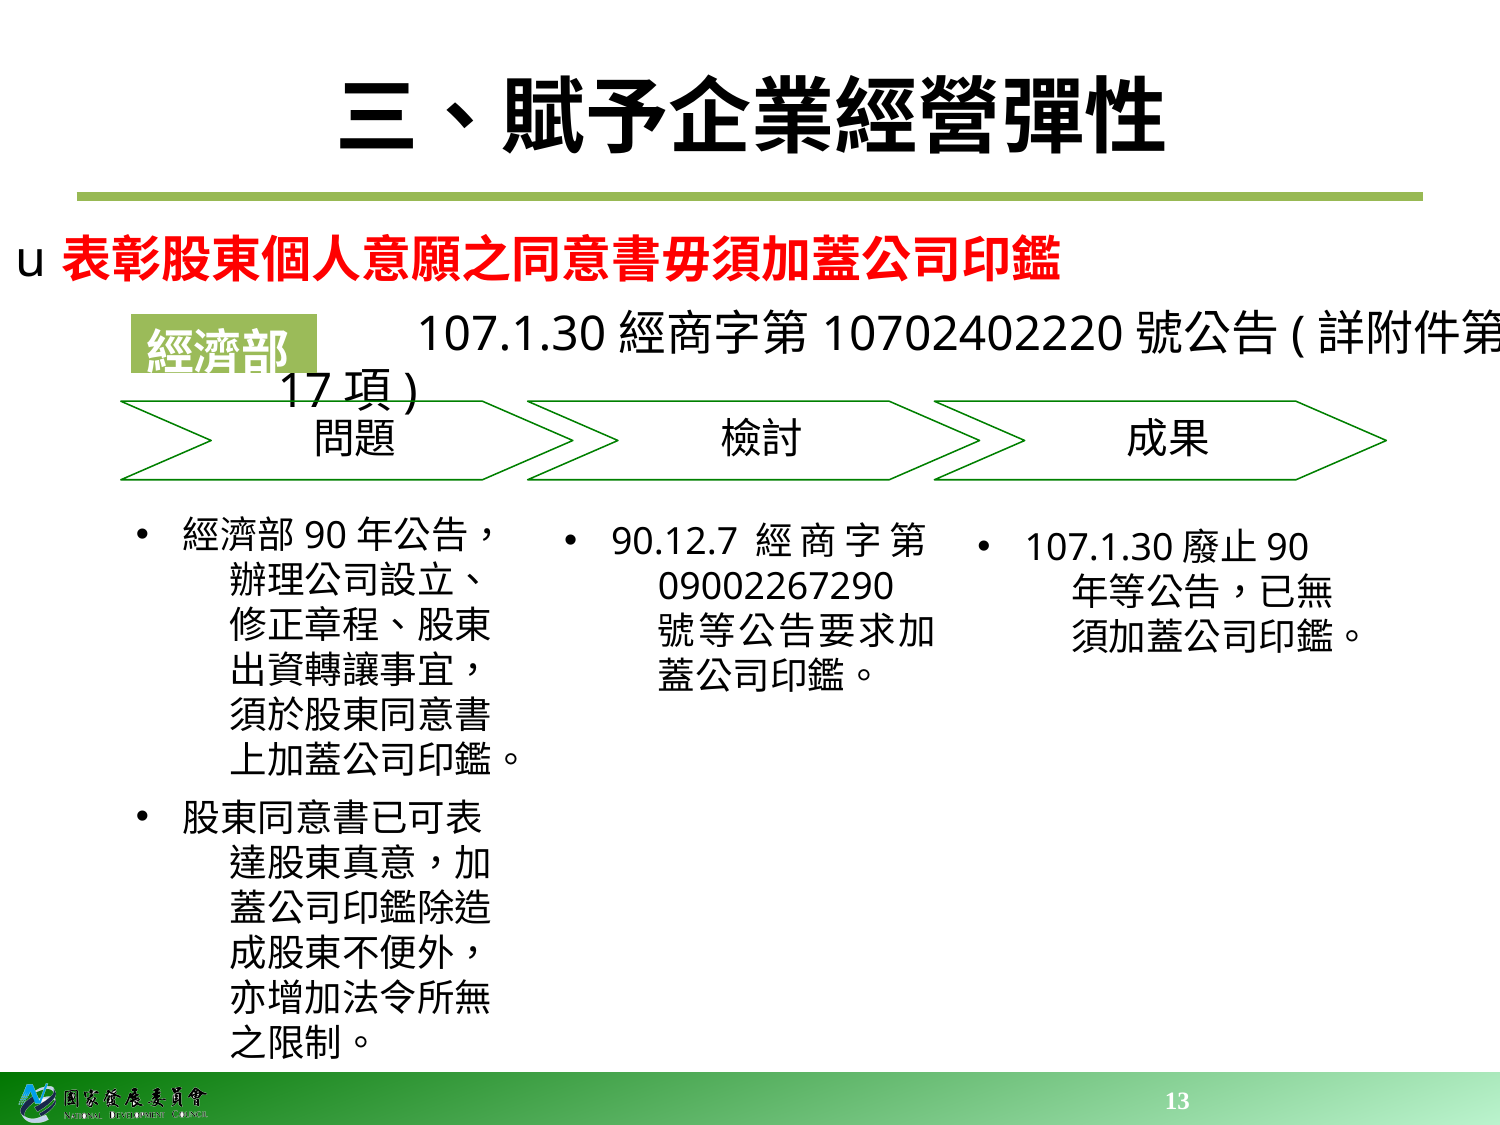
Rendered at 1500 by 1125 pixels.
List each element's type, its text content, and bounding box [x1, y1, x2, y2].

text_box 13 [1149, 1069, 1500, 1125]
title 三、賦予企業經營彈性 [76, 19, 1427, 207]
text_box 經濟部90年公告，辦理公司設立、修正章程、股東出資轉讓事宜，須於股東同意書上加蓋公司印鑑。 股東同意書已可表達股東真意，加蓋公司印鑑除造成股東不便外，亦增加法令所無之限制。 [120, 503, 514, 1044]
text_box 表彰股東個人意願之同意書毋須加蓋公司印鑑 107.1.30經商字第10702402220號公告(詳附件第17項) [0, 220, 1500, 498]
text_box 107.1.30廢止90年等公告，已無須加蓋公司印鑑。 [962, 515, 1365, 667]
text_box 問題 [120, 401, 573, 480]
text_box 檢討 [527, 401, 980, 480]
text_box 90.12.7經商字第09002267290號等公告要求加蓋公司印鑑。 [549, 509, 951, 707]
text_box 經濟部 [251, 360, 261, 366]
text_box 經濟部 [131, 314, 317, 373]
text_box 成果 [934, 401, 1387, 480]
text_box 經濟部 [210, 367, 229, 373]
